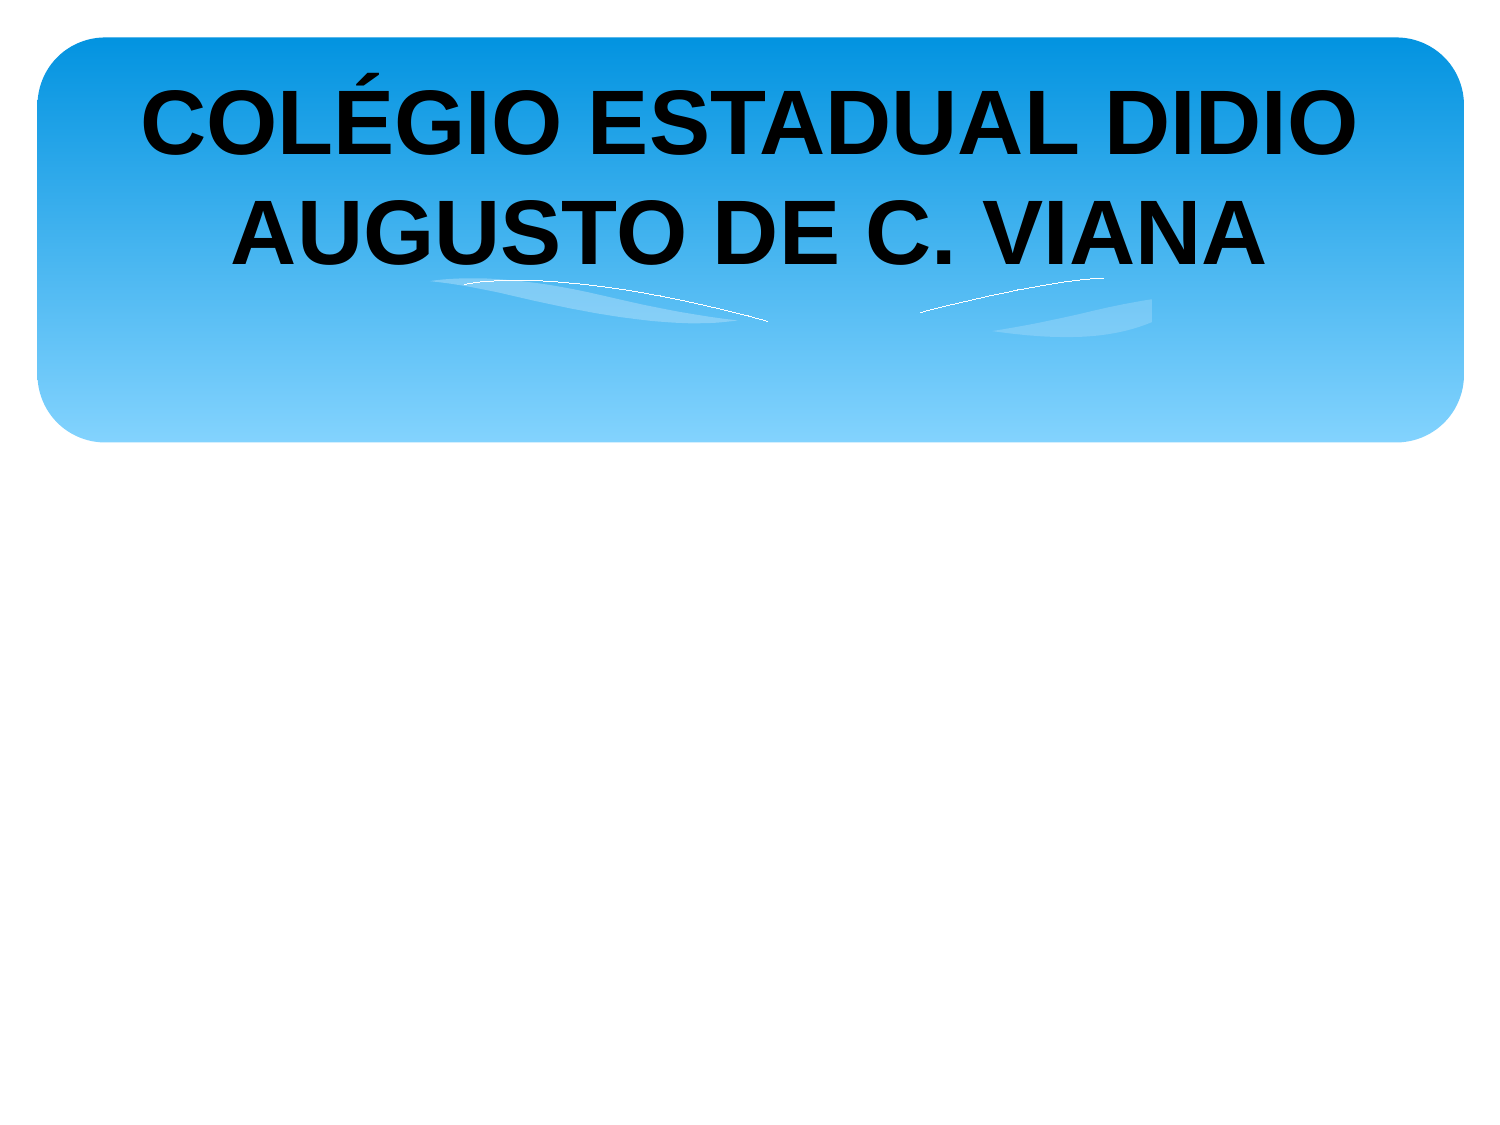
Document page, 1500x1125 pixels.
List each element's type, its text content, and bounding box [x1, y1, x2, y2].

title COLÉGIO ESTADUAL DIDIO AUGUSTO DE C. VIANA [75, 55, 1425, 261]
